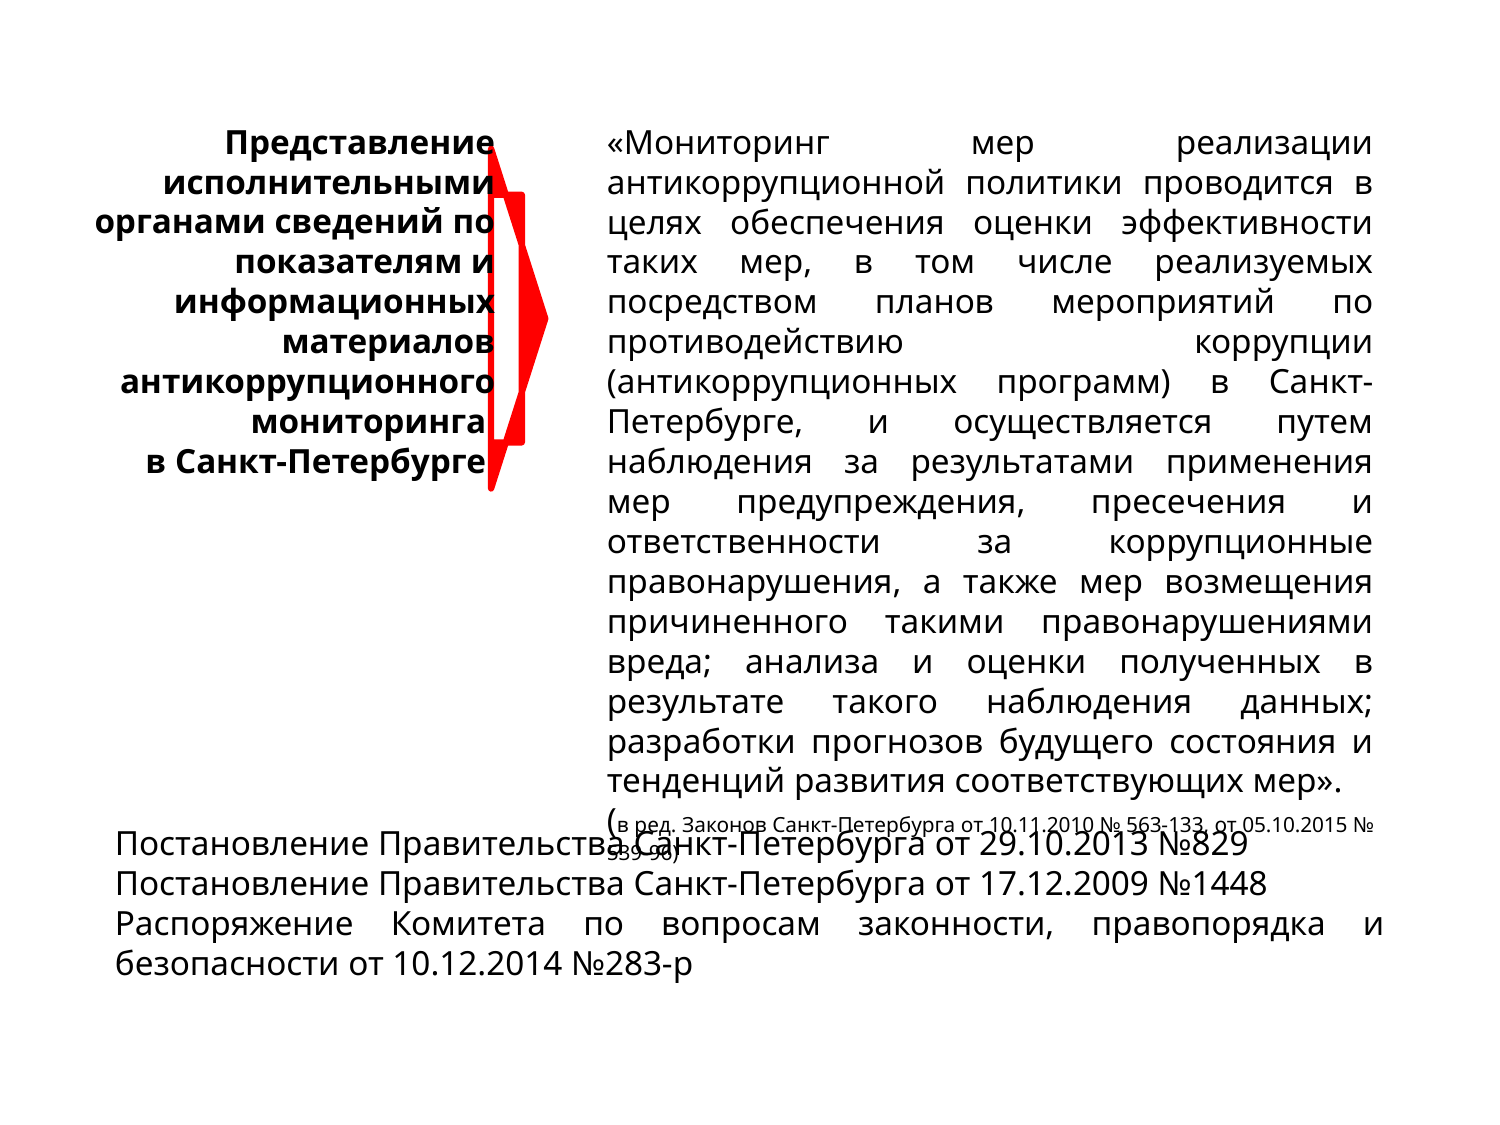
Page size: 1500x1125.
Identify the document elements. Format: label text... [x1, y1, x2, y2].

text_box [511, 194, 546, 443]
text_box Постановление Правительства Санкт-Петербурга от 29.10.2013 №829 Постановление Правительства Санкт-Петербурга от 17.12.2009 №1448 Распоряжение Комитета по вопросам законности, правопорядка и безопасности от 10.12.2014 №283-р [100, 774, 1402, 990]
text_box Представление исполнительными органами сведений по показателям и информационных материалов антикоррупционного мониторинга в Санкт-Петербурге [64, 113, 511, 488]
text_box «Мониторинг мер реализации антикоррупционной политики проводится в целях обеспечения оценки эффективности таких мер, в том числе реализуемых посредством планов мероприятий по противодействию коррупции (антикоррупционных программ) в Санкт-Петербурге, и осуществляется путем наблюдения за результатами применения мер предупреждения, пресечения и ответственности за коррупционные правонарушения, а также мер возмещения причиненного такими правонарушениями вреда; анализа и оценки полученных в результате такого наблюдения данных; разработки прогнозов будущего состояния и тенденций развития соответствующих мер». (в ред. Законов Санкт-Петербурга от 10.11.2010 № 563-133, от 05.10.2015 № 539-96) [592, 113, 1389, 917]
